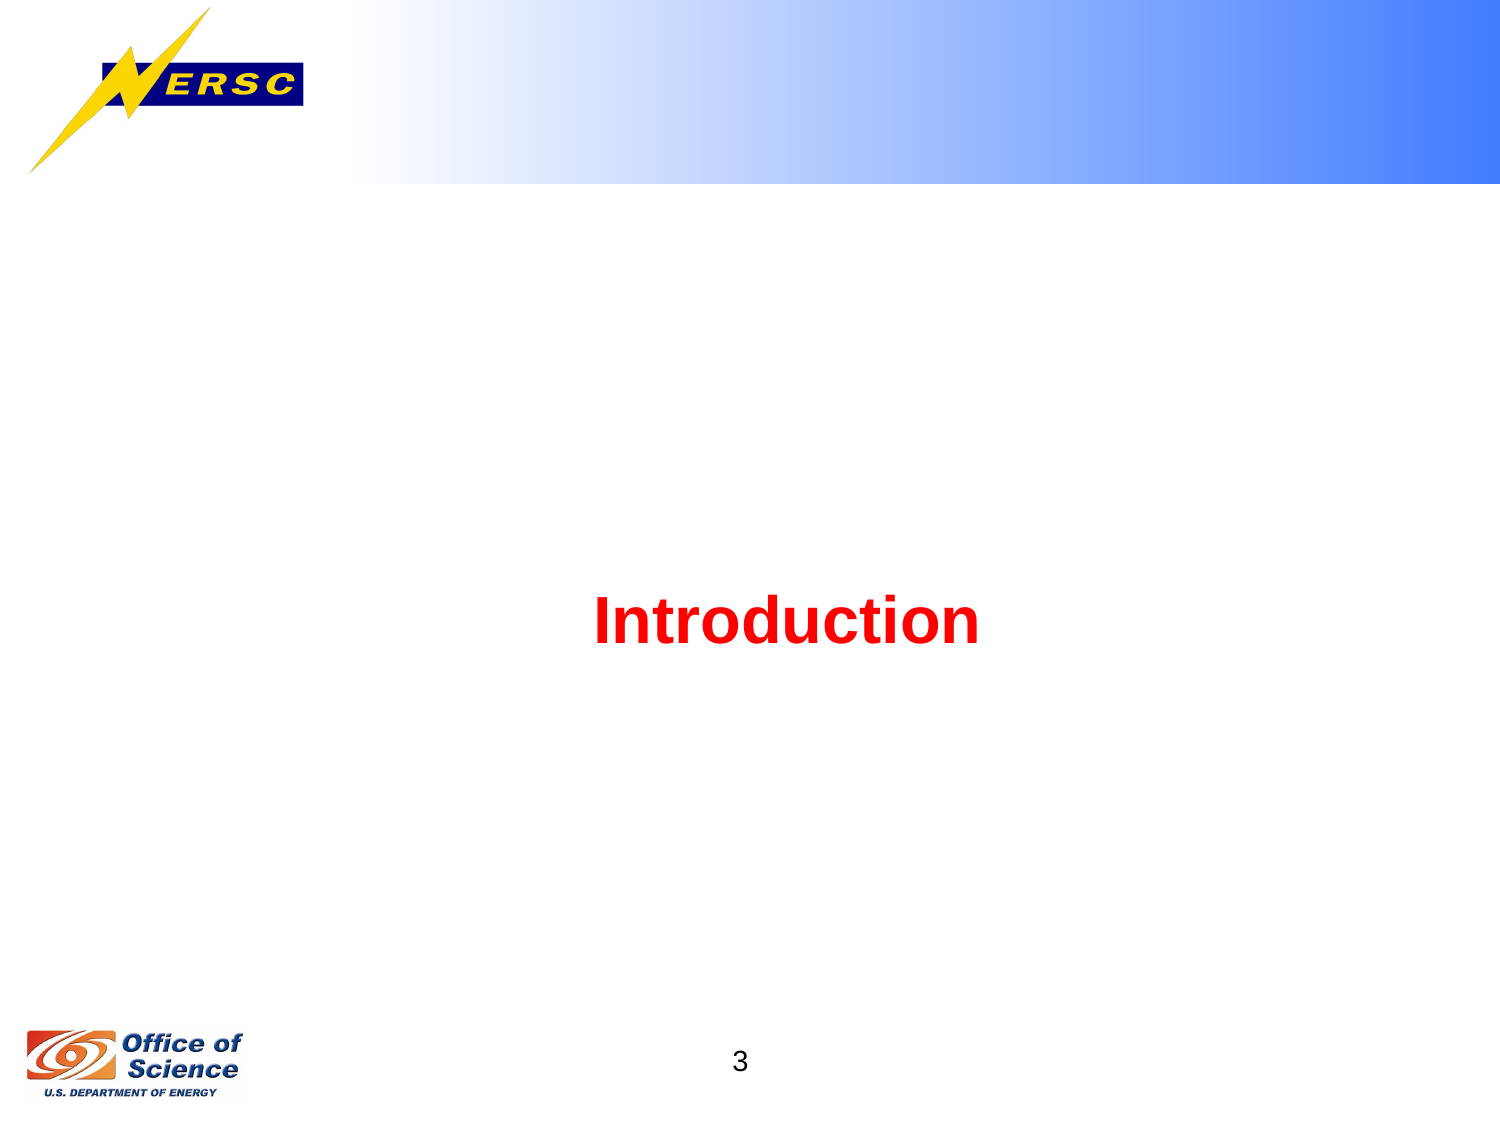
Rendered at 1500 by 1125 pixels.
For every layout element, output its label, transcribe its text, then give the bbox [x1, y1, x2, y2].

picture [22, 1026, 246, 1100]
picture [0, 0, 352, 182]
subtitle Introduction [112, 240, 1388, 1001]
